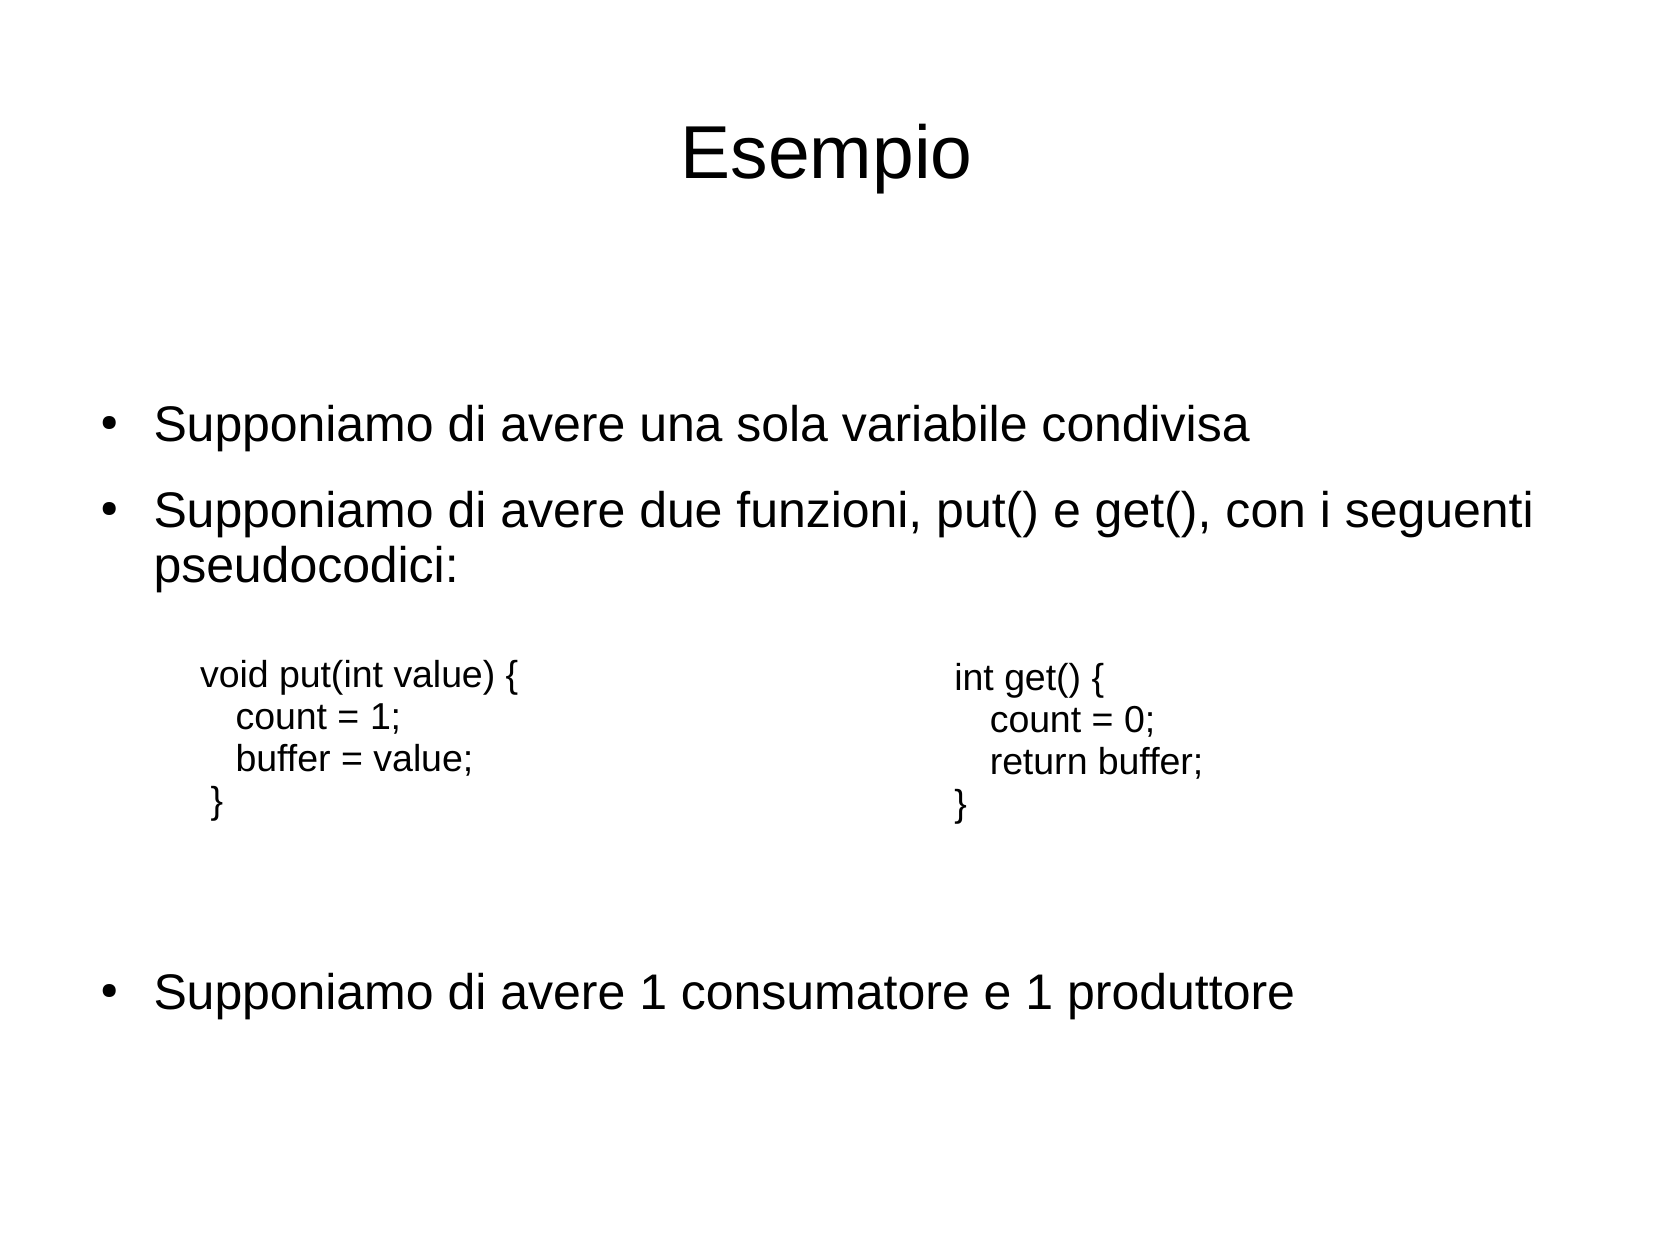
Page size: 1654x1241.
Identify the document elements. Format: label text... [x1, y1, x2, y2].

text_box void put(int value) { count = 1; buffer = value; } [150, 646, 661, 830]
list Supponiamo di avere una sola variabile condivisa Supponiamo di avere due funzioni, put() e get(), con i seguenti pseudocodici: Supponiamo di avere 1 consumatore e 1 produttore [82, 396, 1538, 1241]
text_box int get() { count = 0; return buffer; } [904, 649, 1411, 832]
title Esempio [82, 49, 1571, 257]
